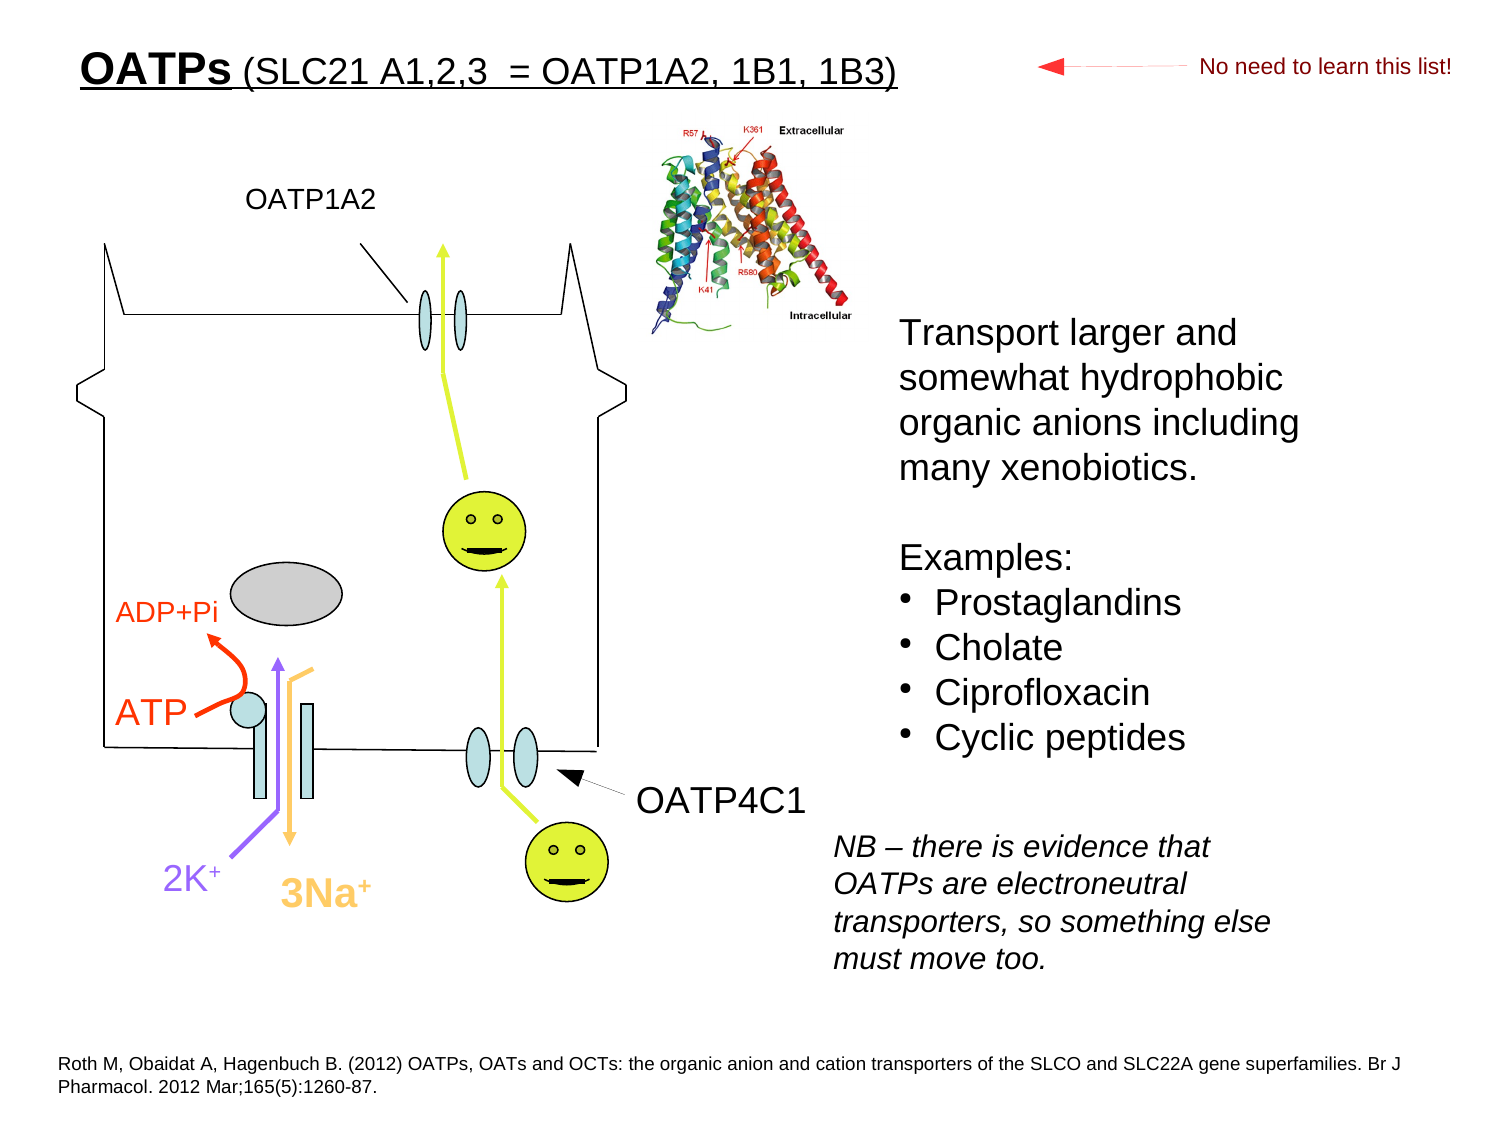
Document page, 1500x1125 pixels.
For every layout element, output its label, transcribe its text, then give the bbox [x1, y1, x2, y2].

text_box [454, 290, 467, 351]
text_box [525, 822, 609, 902]
text_box OATP4C1 [621, 768, 881, 829]
text_box 2K+ [147, 846, 243, 907]
text_box [466, 727, 491, 787]
text_box OATPs (SLC21 A1,2,3 = OATP1A2, 1B1, 1B3) [29, 31, 1235, 102]
text_box [513, 727, 538, 787]
text_box [419, 290, 432, 351]
text_box ADP+Pi [100, 586, 234, 637]
text_box [292, 704, 313, 799]
text_box OATP1A2 [194, 172, 420, 224]
picture [638, 112, 869, 342]
text_box [232, 562, 343, 626]
text_box No need to learn this list! [1184, 44, 1469, 87]
text_box NB – there is evidence that OATPs are electroneutral transporters, so something else must move too. [818, 818, 1310, 984]
text_box Transport larger and somewhat hydrophobic organic anions including many xenobiotics. Examples: Prostaglandins Cholate Ciprofloxacin Cyclic peptides [884, 300, 1385, 811]
text_box [230, 692, 276, 799]
text_box 3Na+ [265, 857, 408, 924]
text_box [442, 491, 526, 571]
text_box [280, 727, 287, 776]
text_box Roth M, Obaidat A, Hagenbuch B. (2012) OATPs, OATs and OCTs: the organic anion and cation transporters of the SLCO and SLC22A gene superfamilies. Br J Pharmacol. 2012 Mar;165(5):1260-87. [43, 1044, 1465, 1105]
text_box ATP [100, 680, 219, 742]
